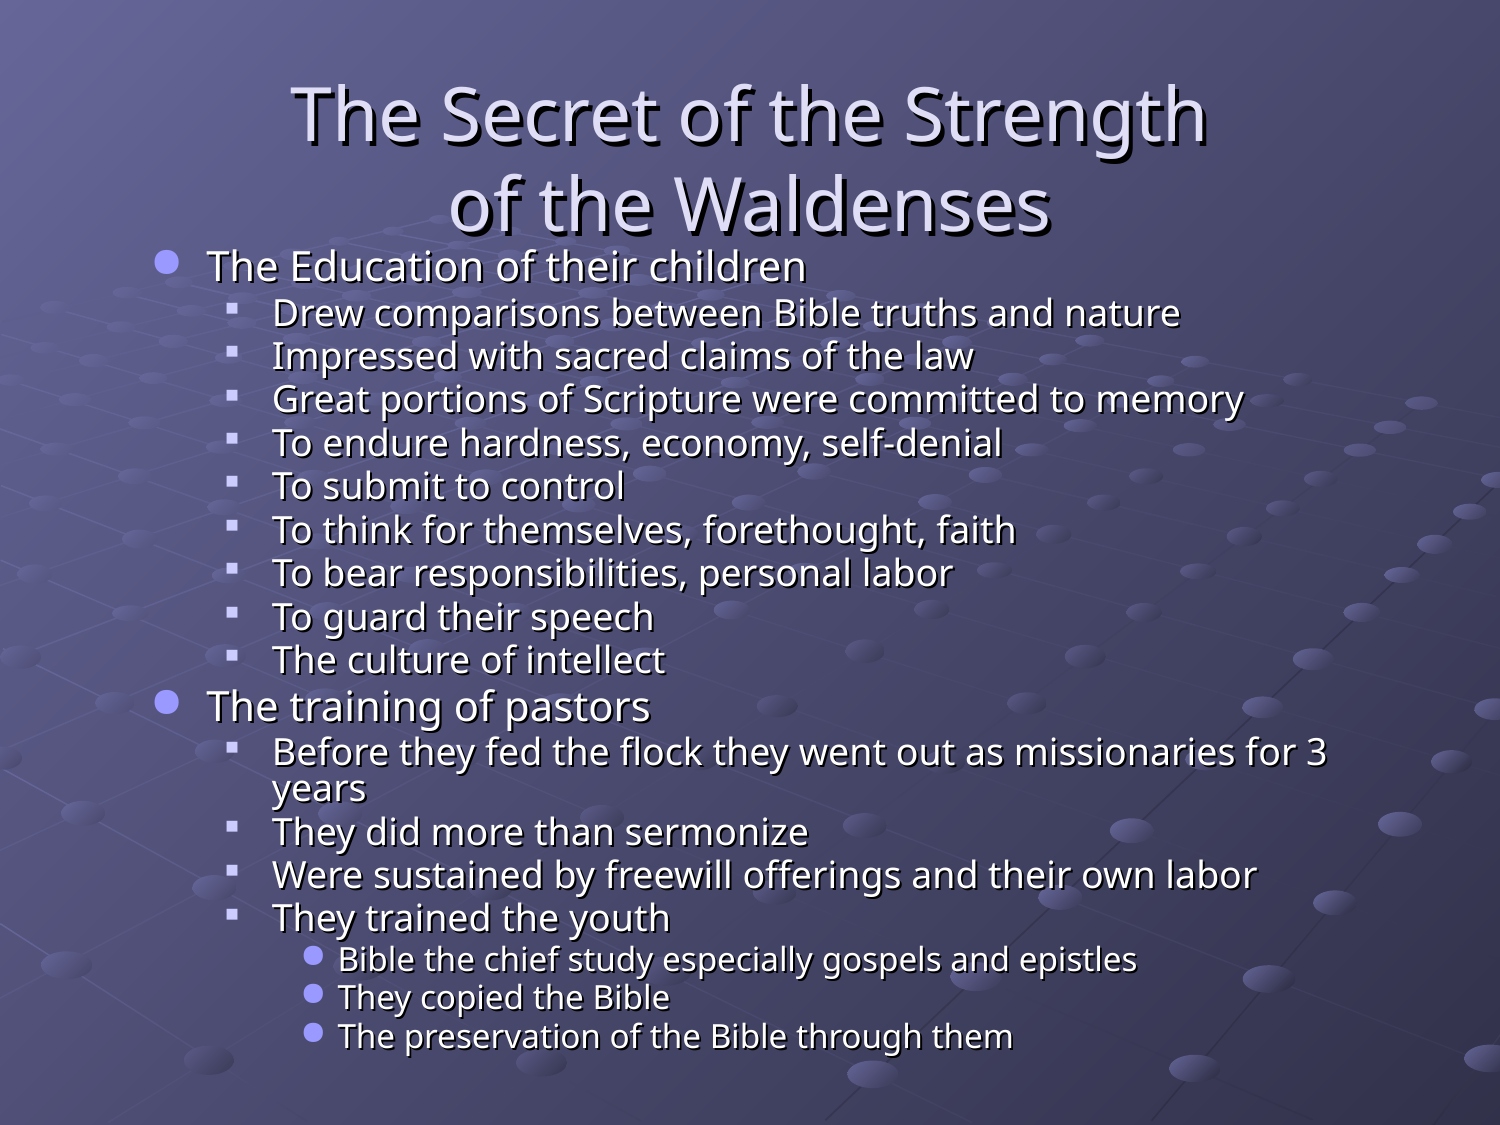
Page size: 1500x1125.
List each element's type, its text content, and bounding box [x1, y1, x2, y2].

title The Secret of the Strength of the Waldenses [75, 59, 1426, 225]
text_box The Education of their children Drew comparisons between Bible truths and nature Impressed with sacred claims of the law Great portions of Scripture were committed to memory To endure hardness, economy, self-denial To submit to control To think for themselves, forethought, faith To bear responsibilities, personal labor To guard their speech The culture of intellect The training of pastors Before they fed the flock they went out as missionaries for 3 years They did more than sermonize Were sustained by freewill offerings and their own labor They trained the youth Bible the chief study especially gospels and epistles They copied the Bible The preservation of the Bible through them [135, 242, 1381, 1093]
